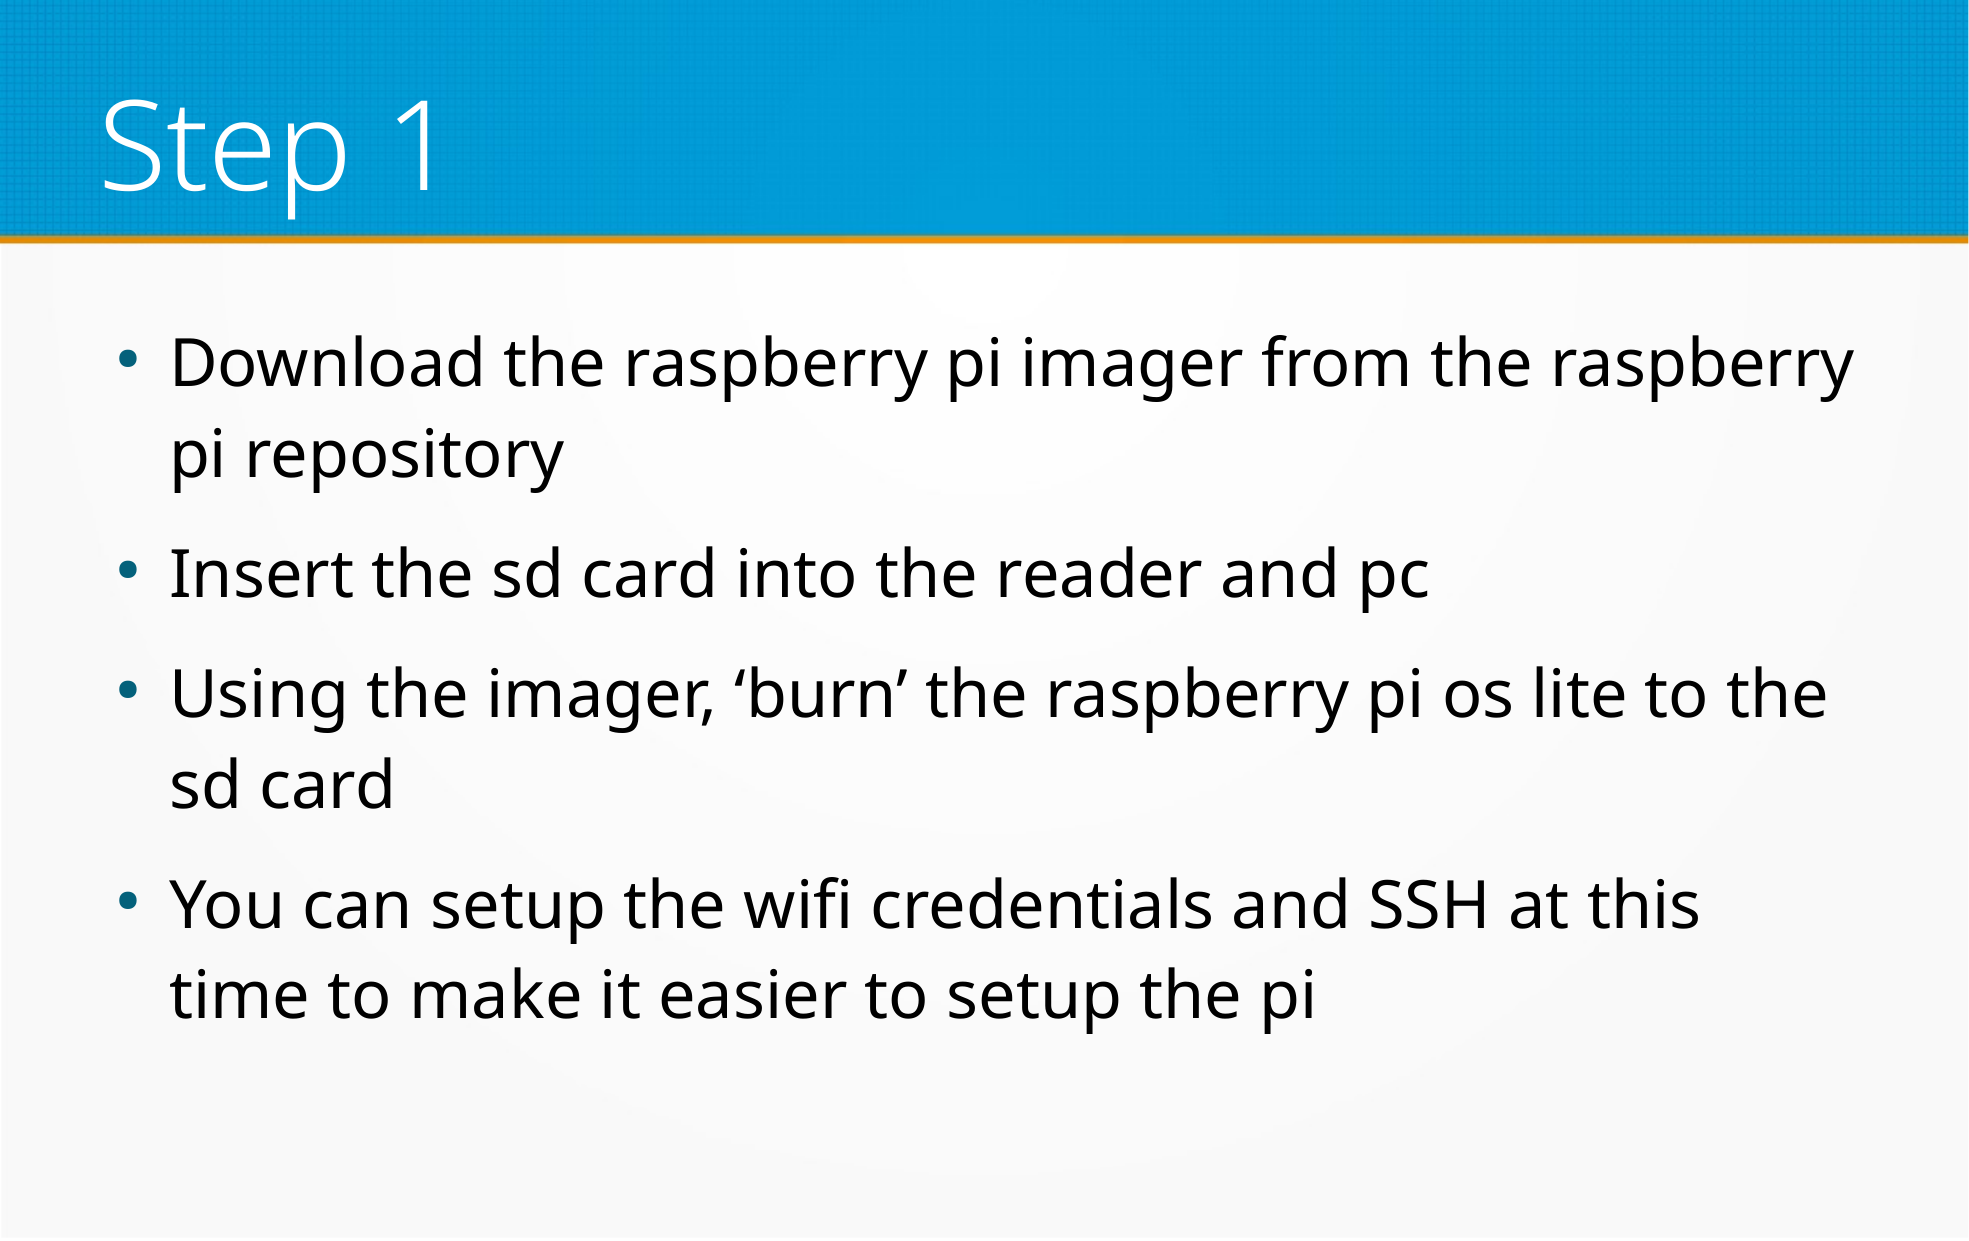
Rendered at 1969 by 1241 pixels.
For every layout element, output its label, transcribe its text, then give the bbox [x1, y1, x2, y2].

title Step 1 [98, 19, 1870, 227]
list Download the raspberry pi imager from the raspberry pi repository Insert the sd card into the reader and pc Using the imager, ‘burn’ the raspberry pi os lite to the sd card You can setup the wifi credentials and SSH at this time to make it easier to setup the pi [98, 315, 1861, 1081]
picture [0, 233, 1969, 1241]
